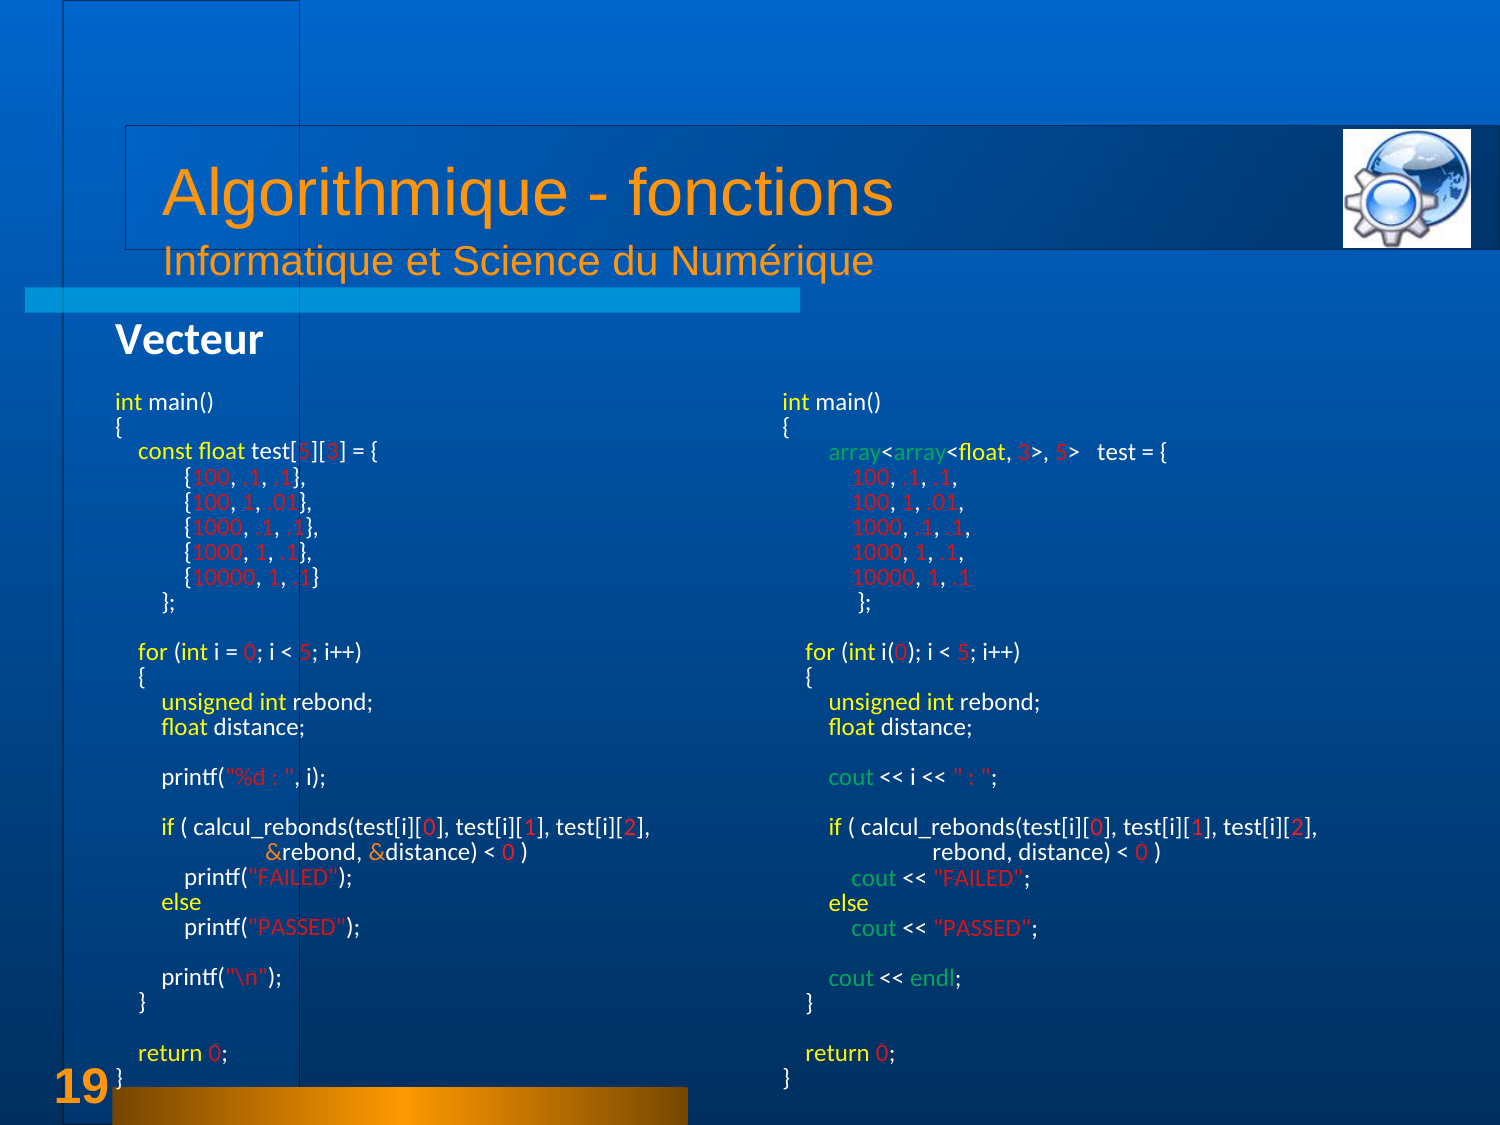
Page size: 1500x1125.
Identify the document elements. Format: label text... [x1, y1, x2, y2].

text_box Vecteur int main() { const float test[5][3] = { {100, .1, .1}, {100, 1, .01}, {1000, .1, .1}, {1000, 1, .1}, {10000, 1, .1} }; for (int i = 0; i < 5; i++) { unsigned int rebond; float distance; printf("%d : ", i); if ( calcul_rebonds(test[i][0], test[i][1], test[i][2], &rebond, &distance) < 0 ) printf("FAILED"); else printf("PASSED"); printf("\n"); } return 0; } [100, 312, 739, 1125]
text_box int main() { array<array<float, 3>, 5> test = { 100, .1, .1, 100, 1, .01, 1000, .1, .1, 1000, 1, .1, 10000, 1, .1 }; for (int i(0); i < 5; i++) { unsigned int rebond; float distance; cout << i << " : "; if ( calcul_rebonds(test[i][0], test[i][1], test[i][2], rebond, distance) < 0 ) cout << "FAILED"; else cout << "PASSED"; cout << endl; } return 0; } [767, 313, 1489, 1125]
picture [1343, 129, 1471, 248]
